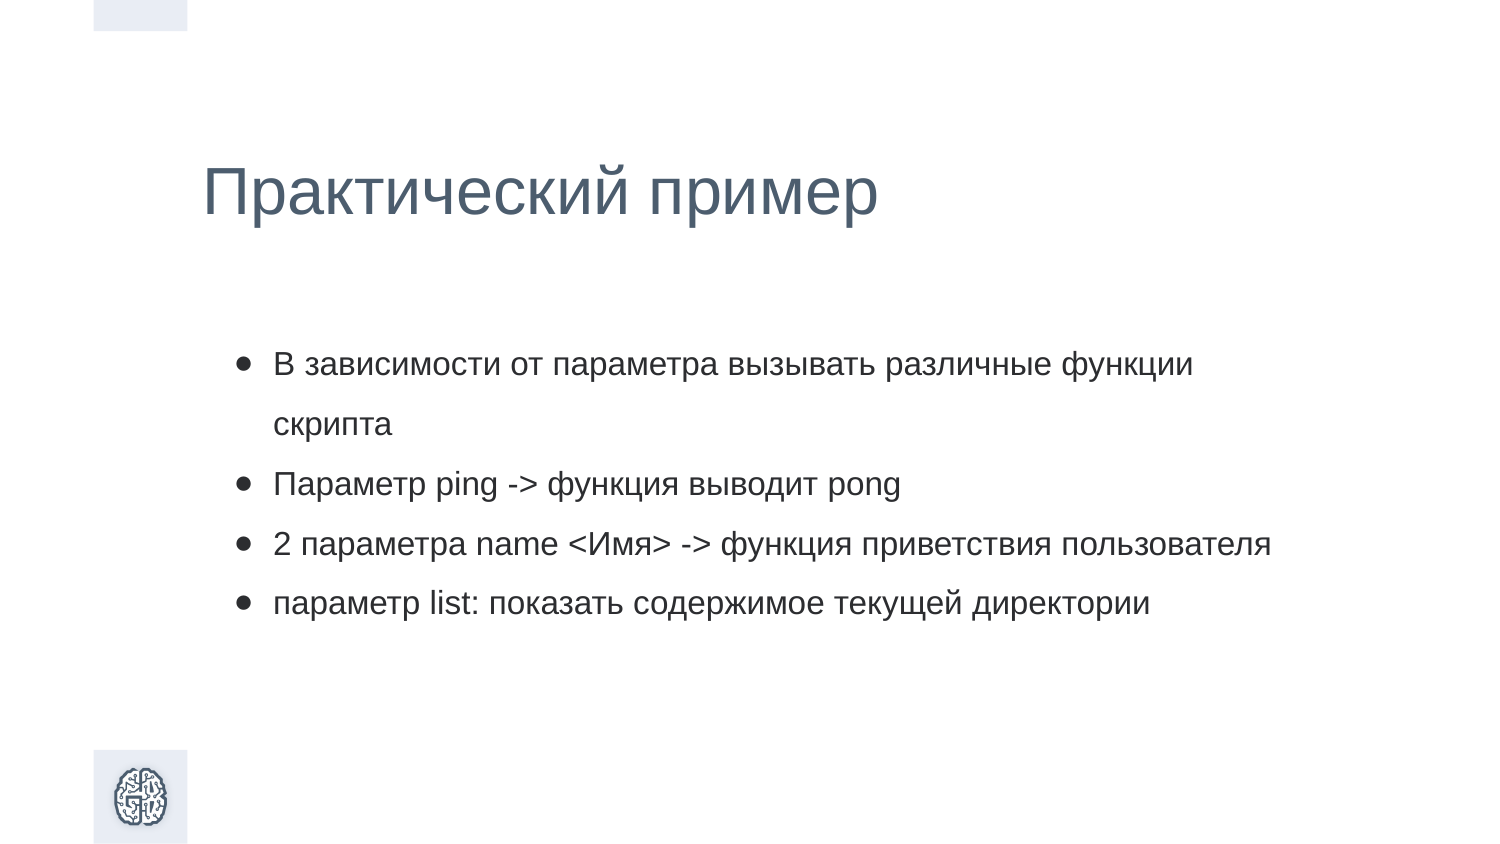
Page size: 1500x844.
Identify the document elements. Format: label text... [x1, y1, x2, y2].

text_box В зависимости от параметра вызывать различные функции скрипта Параметр ping -> функция выводит pong 2 параметра name <Имя> -> функция приветствия пользователя параметр list: показать содержимое текущей директории [187, 281, 1312, 663]
text_box Практический пример [187, 93, 1312, 281]
picture [106, 760, 175, 834]
